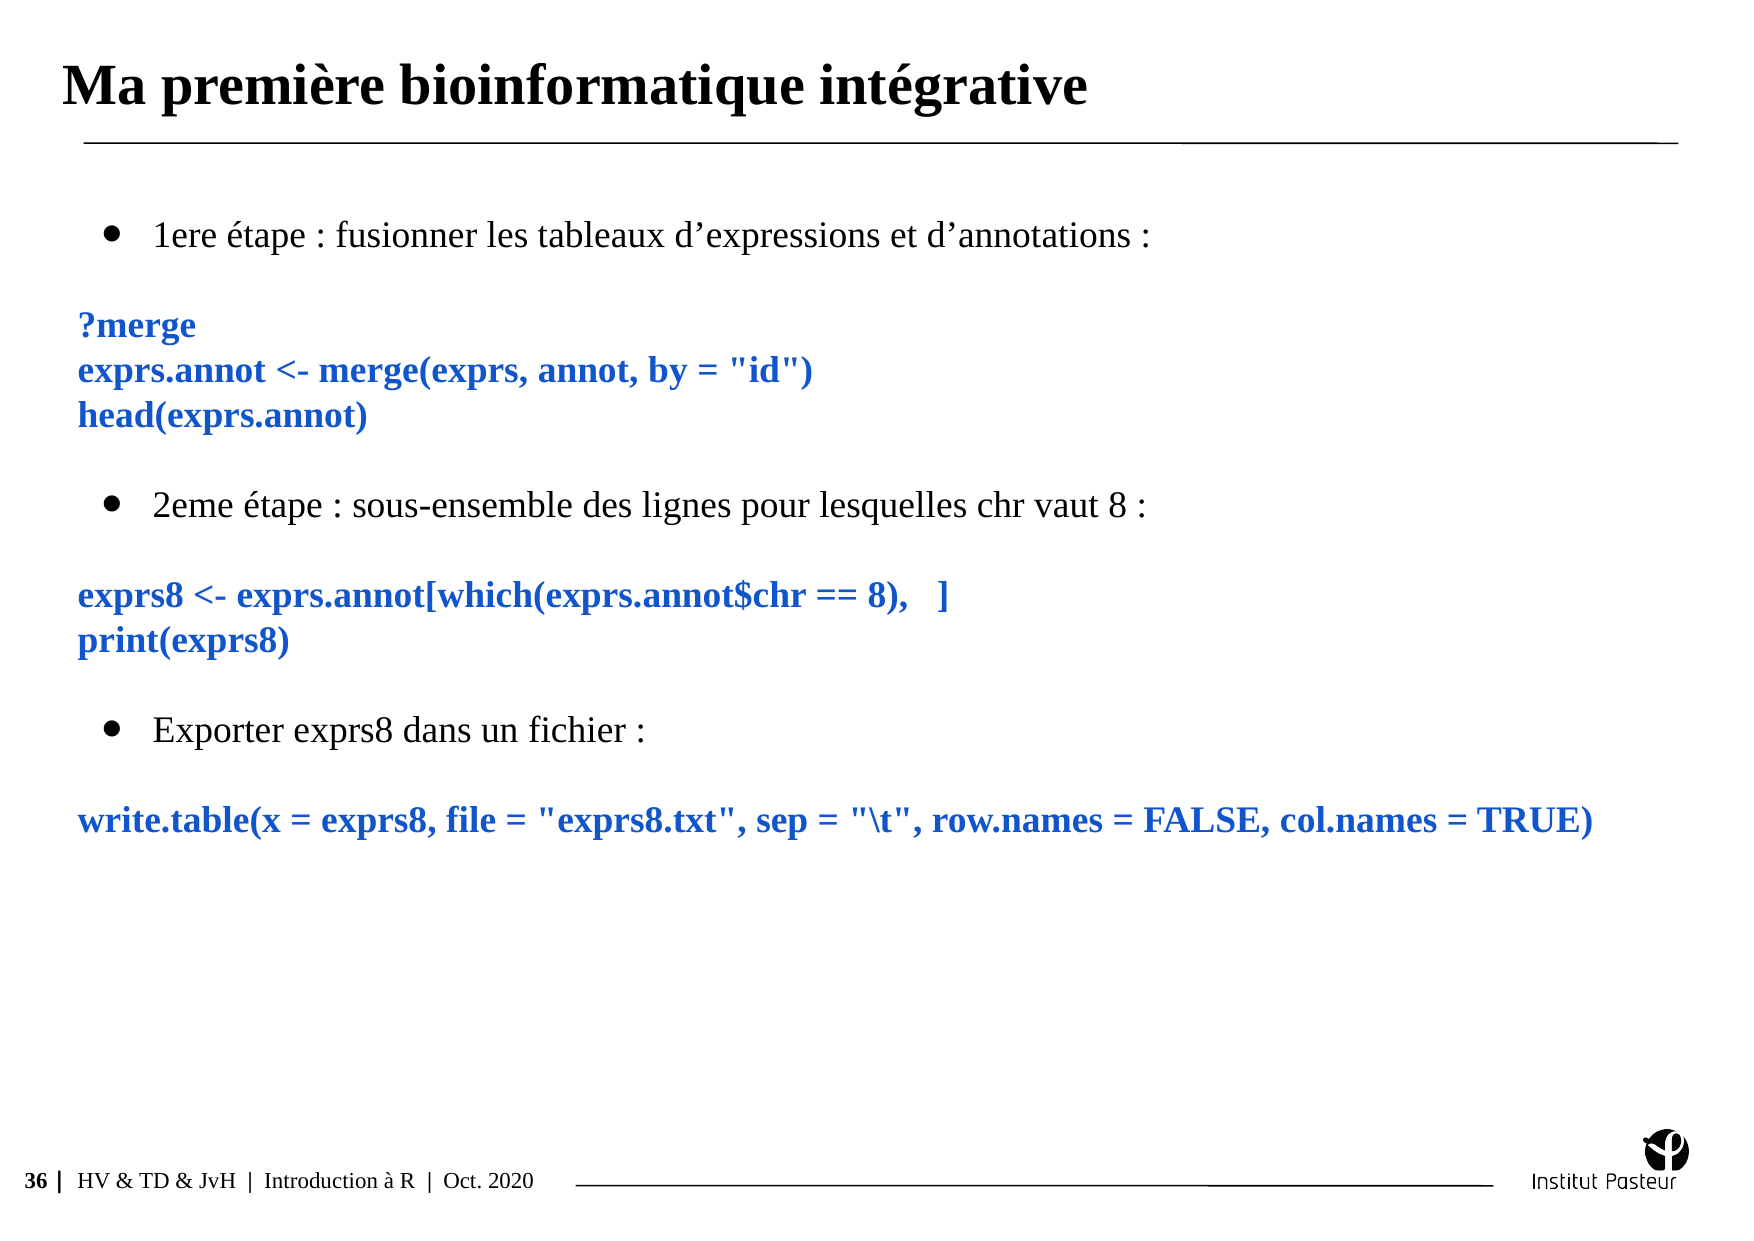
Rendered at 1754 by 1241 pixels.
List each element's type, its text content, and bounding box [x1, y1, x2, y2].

picture [1533, 1152, 1689, 1189]
list 1ere étape : fusionner les tableaux d’expressions et d’annotations : ?merge exprs.annot <- merge(exprs, annot, by = "id") head(exprs.annot) 2eme étape : sous-ensemble des lignes pour lesquelles chr vaut 8 : exprs8 <- exprs.annot[which(exprs.annot$chr == 8), ] print(exprs8) Exporter exprs8 dans un fichier : write.table(x = exprs8, file = "exprs8.txt", sep = "\t", row.names = FALSE, col.names = TRUE) [62, 194, 1692, 1152]
text_box Ma première bioinformatique intégrative [62, 2, 1692, 160]
